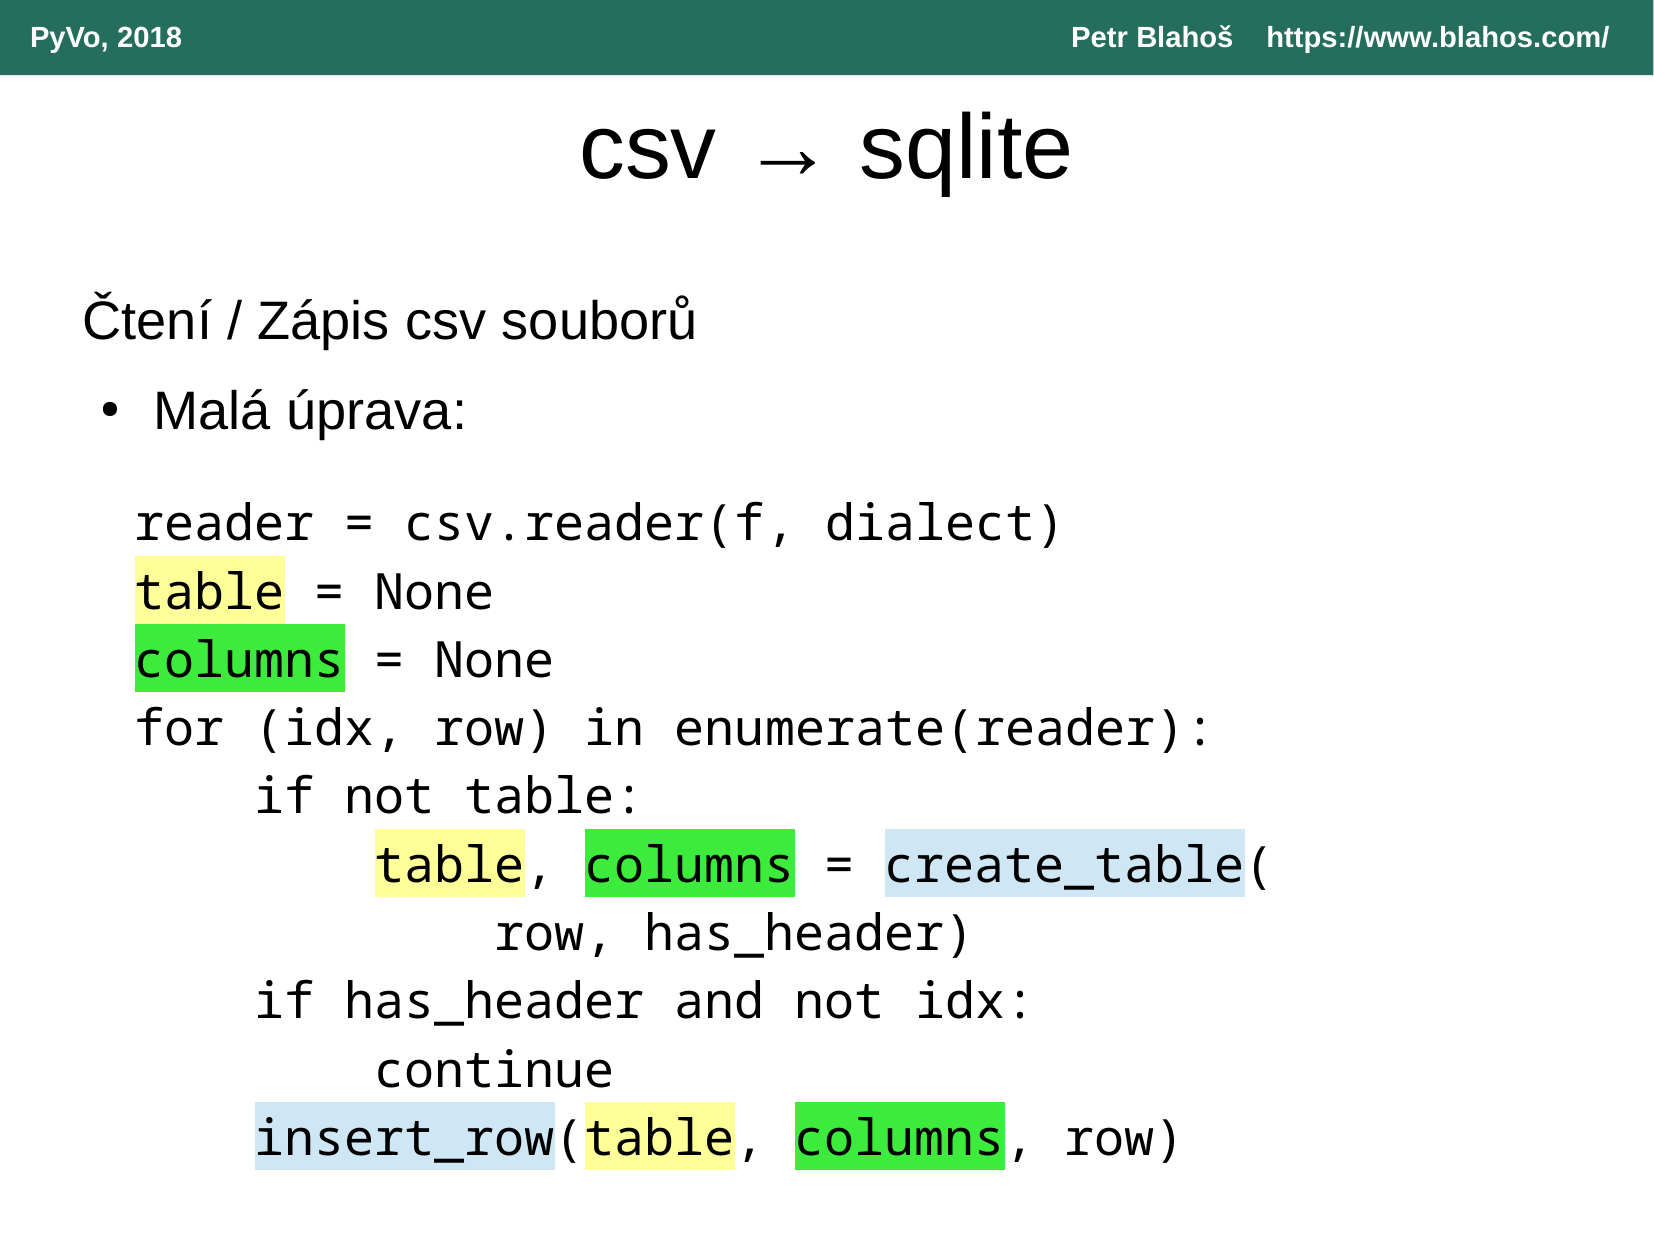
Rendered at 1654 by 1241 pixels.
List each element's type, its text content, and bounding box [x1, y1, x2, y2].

list Čtení / Zápis csv souborů Malá úprava: [82, 290, 1571, 1010]
text_box reader = csv.reader(f, dialect) table = None columns = None for (idx, row) in enumerate(reader): if not table: table, columns = create_table( row, has_header) if has_header and not idx: continue insert_row(table, columns, row) [120, 480, 1606, 1186]
title csv → sqlite [82, 43, 1571, 251]
